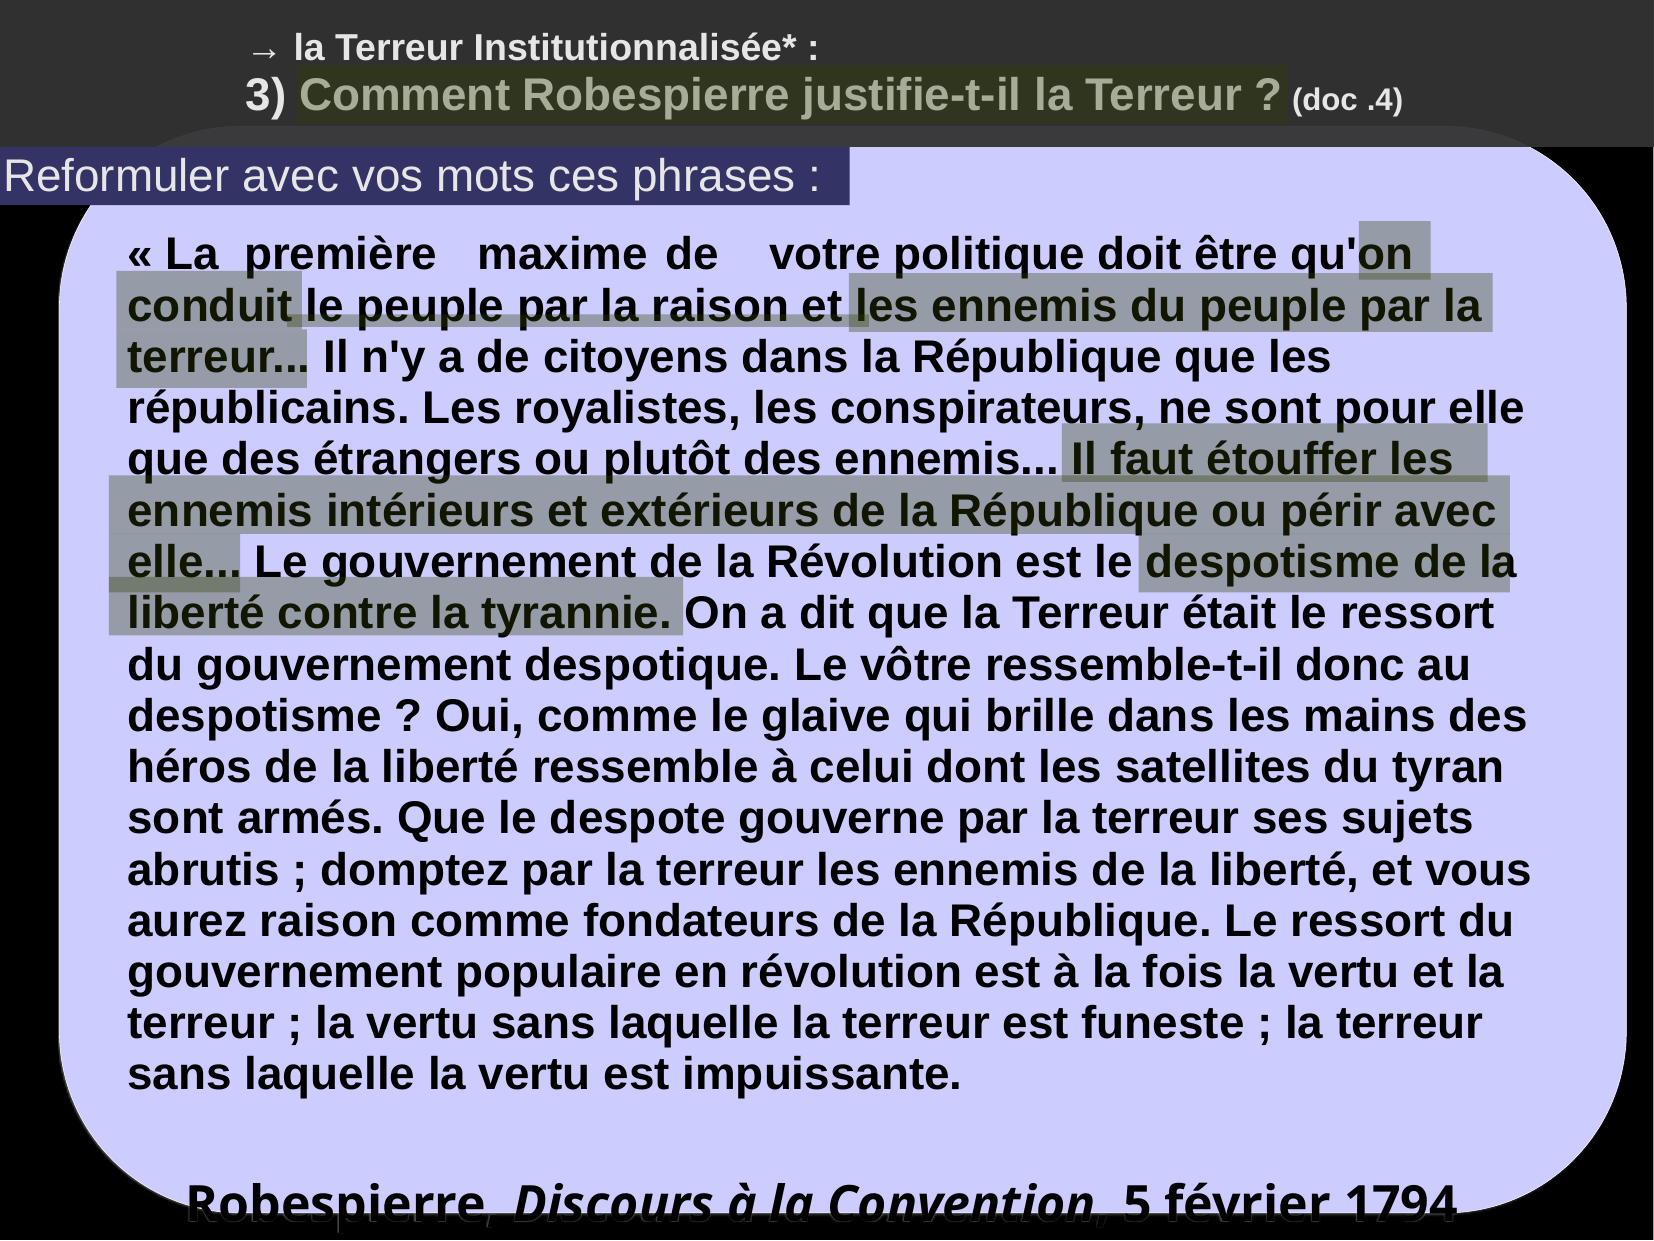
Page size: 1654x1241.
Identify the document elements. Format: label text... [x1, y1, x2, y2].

text_box [298, 65, 1288, 124]
text_box Reformuler avec vos mots ces phrases : [0, 146, 850, 206]
text_box [116, 221, 1493, 388]
text_box « La première maxime de votre politique doit être qu'on conduit le peuple par la raison et les ennemis du peuple par la terreur... Il n'y a de citoyens dans la République que les républicains. Les royalistes, les conspirateurs, ne sont pour elle que des étrangers ou plutôt des ennemis... Il faut étouffer les ennemis intérieurs et extérieurs de la République ou périr avec elle... Le gouvernement de la Révolution est le despotisme de la liberté contre la tyrannie. On a dit que la Terreur était le ressort du gouvernement despotique. Le vôtre ressemble-t-il donc au despotisme ? Oui, comme le glaive qui brille dans les mains des héros de la liberté ressemble à celui dont les satellites du tyran sont armés. Que le despote gouverne par la terreur ses sujets abrutis ; domptez par la terreur les ennemis de la liberté, et vous aurez raison comme fondateurs de la République. Le ressort du gouvernement populaire en révolution est à la fois la vertu et la terreur ; la vertu sans laquelle la terreur est funeste ; la terreur sans laquelle la vertu est impuissante. Robespierre, Discours à la Convention, 5 février 1794 [59, 147, 1627, 1213]
text_box → la Terreur Institutionnalisée* : 3) Comment Robespierre justifie-t-il la Terreur ? (doc .4) [0, 0, 1654, 147]
text_box [108, 423, 1510, 636]
